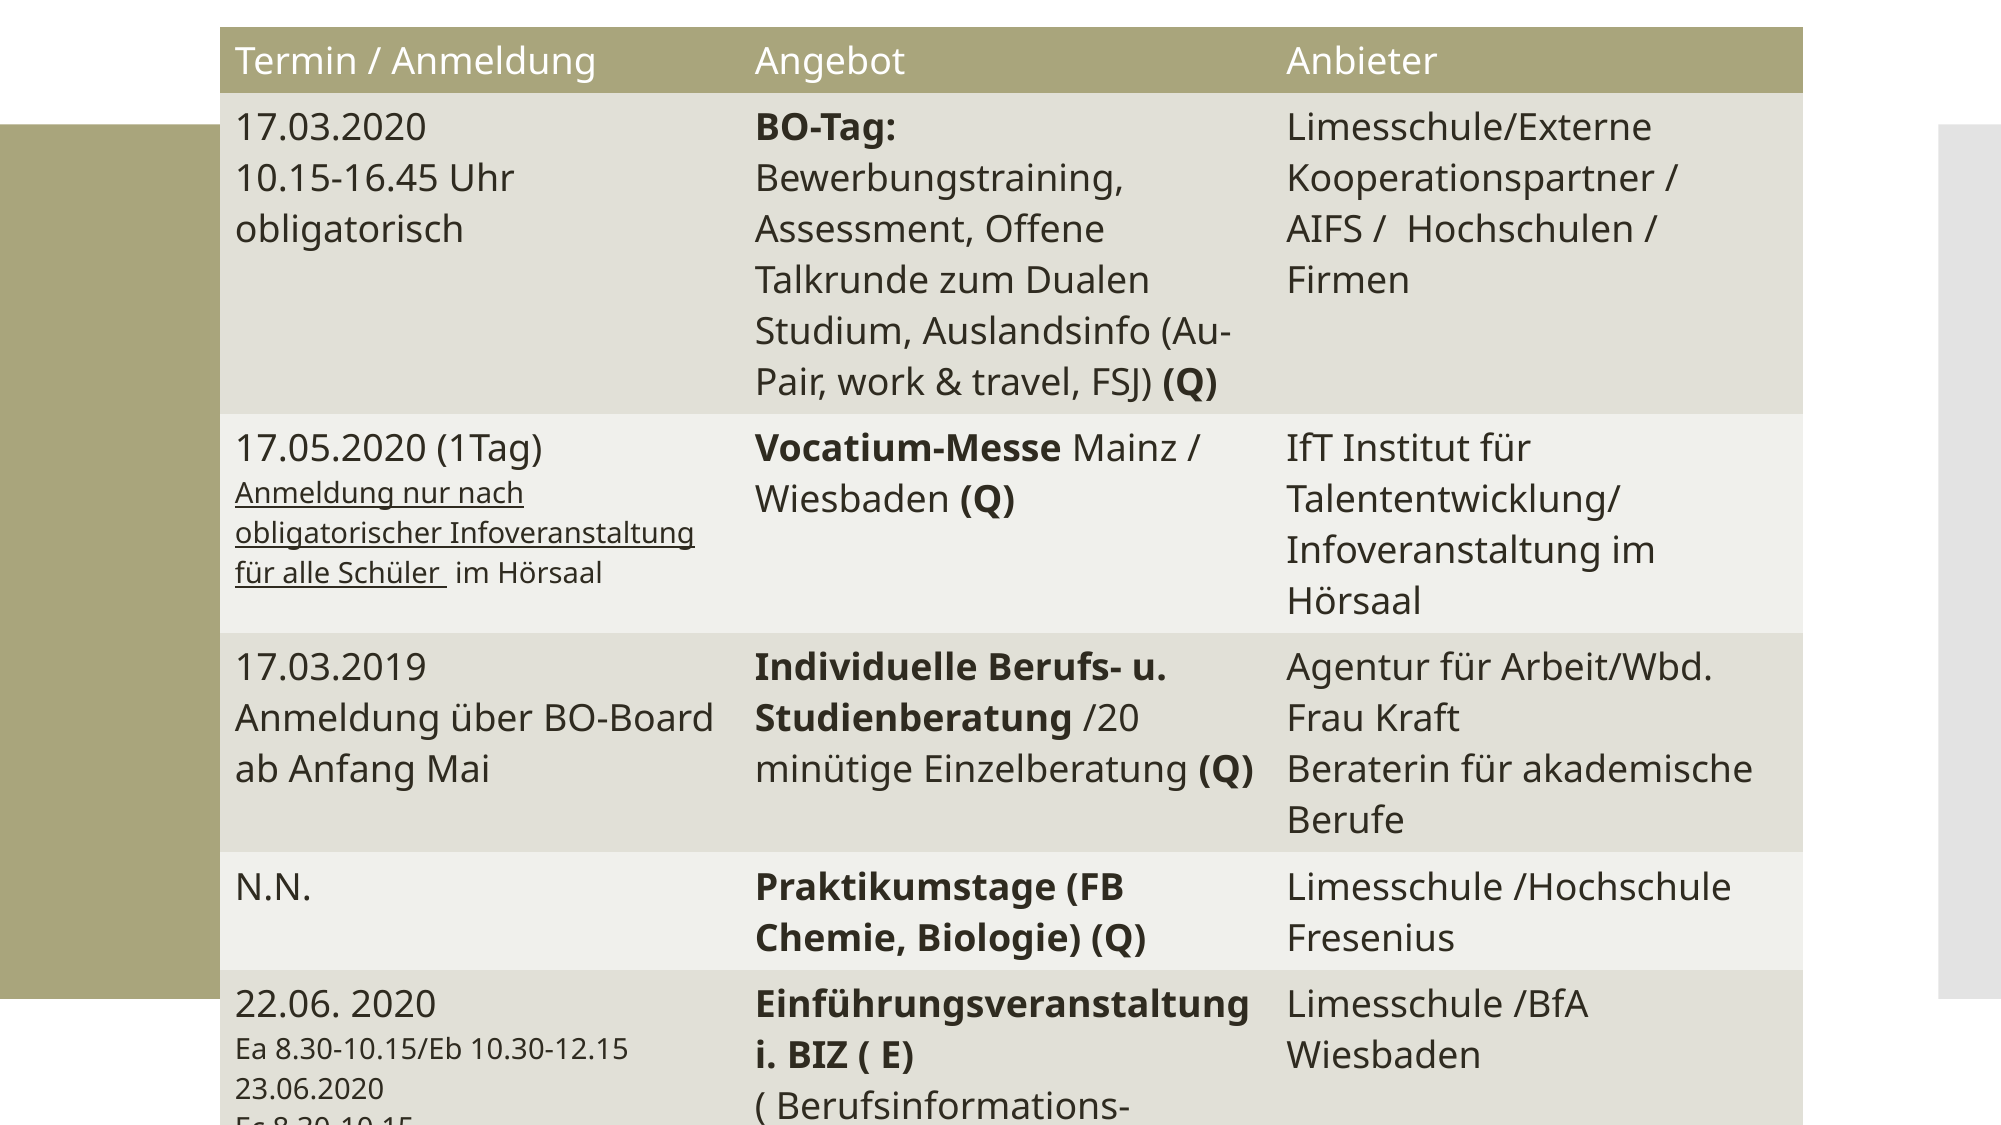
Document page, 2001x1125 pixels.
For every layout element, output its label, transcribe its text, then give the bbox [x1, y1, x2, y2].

table_cell Individuelle Berufs- u. Studienberatung /20 minütige Einzelberatung (Q) [740, 633, 1271, 852]
table_cell IfT Institut für Talententwicklung/ Infoveranstaltung im Hörsaal [1271, 414, 1803, 633]
table_cell 17.03.2019 Anmeldung über BO-Board ab Anfang Mai [220, 633, 740, 852]
table_header Termin / Anmeldung [220, 27, 740, 93]
table_cell 17.05.2020 (1Tag) Anmeldung nur nach obligatorischer Infoveranstaltung für alle Schüler im Hörsaal [220, 414, 740, 633]
table_cell 22.06. 2020 Ea 8.30-10.15/Eb 10.30-12.15 23.06.2020 Ec 8.30-10.15 obligatorisch in Begleitung der Tutor/ KL [220, 970, 740, 1125]
table_cell Limesschule /Hochschule Fresenius [1271, 852, 1803, 970]
table_cell BO-Tag: Bewerbungstraining, Assessment, Offene Talkrunde zum Dualen Studium, Auslandsinfo (Au-Pair, work & travel, FSJ) (Q) [740, 93, 1271, 414]
table_cell Agentur für Arbeit/Wbd. Frau Kraft Beraterin für akademische Berufe [1271, 633, 1803, 852]
table_cell Praktikumstage (FB Chemie, Biologie) (Q) [740, 852, 1271, 970]
table_header Anbieter [1271, 27, 1803, 93]
table_cell Einführungsveranstaltung i. BIZ ( E) ( Berufsinformations-zentrum) [740, 970, 1271, 1125]
table_cell Limesschule /BfA Wiesbaden [1271, 970, 1803, 1125]
table_cell Vocatium-Messe Mainz / Wiesbaden (Q) [740, 414, 1271, 633]
table_header Angebot [740, 27, 1271, 93]
table_cell 17.03.2020 10.15-16.45 Uhr obligatorisch [220, 93, 740, 414]
table_cell N.N. [220, 852, 740, 970]
table_cell Limesschule/Externe Kooperationspartner / AIFS / Hochschulen / Firmen [1271, 93, 1803, 414]
